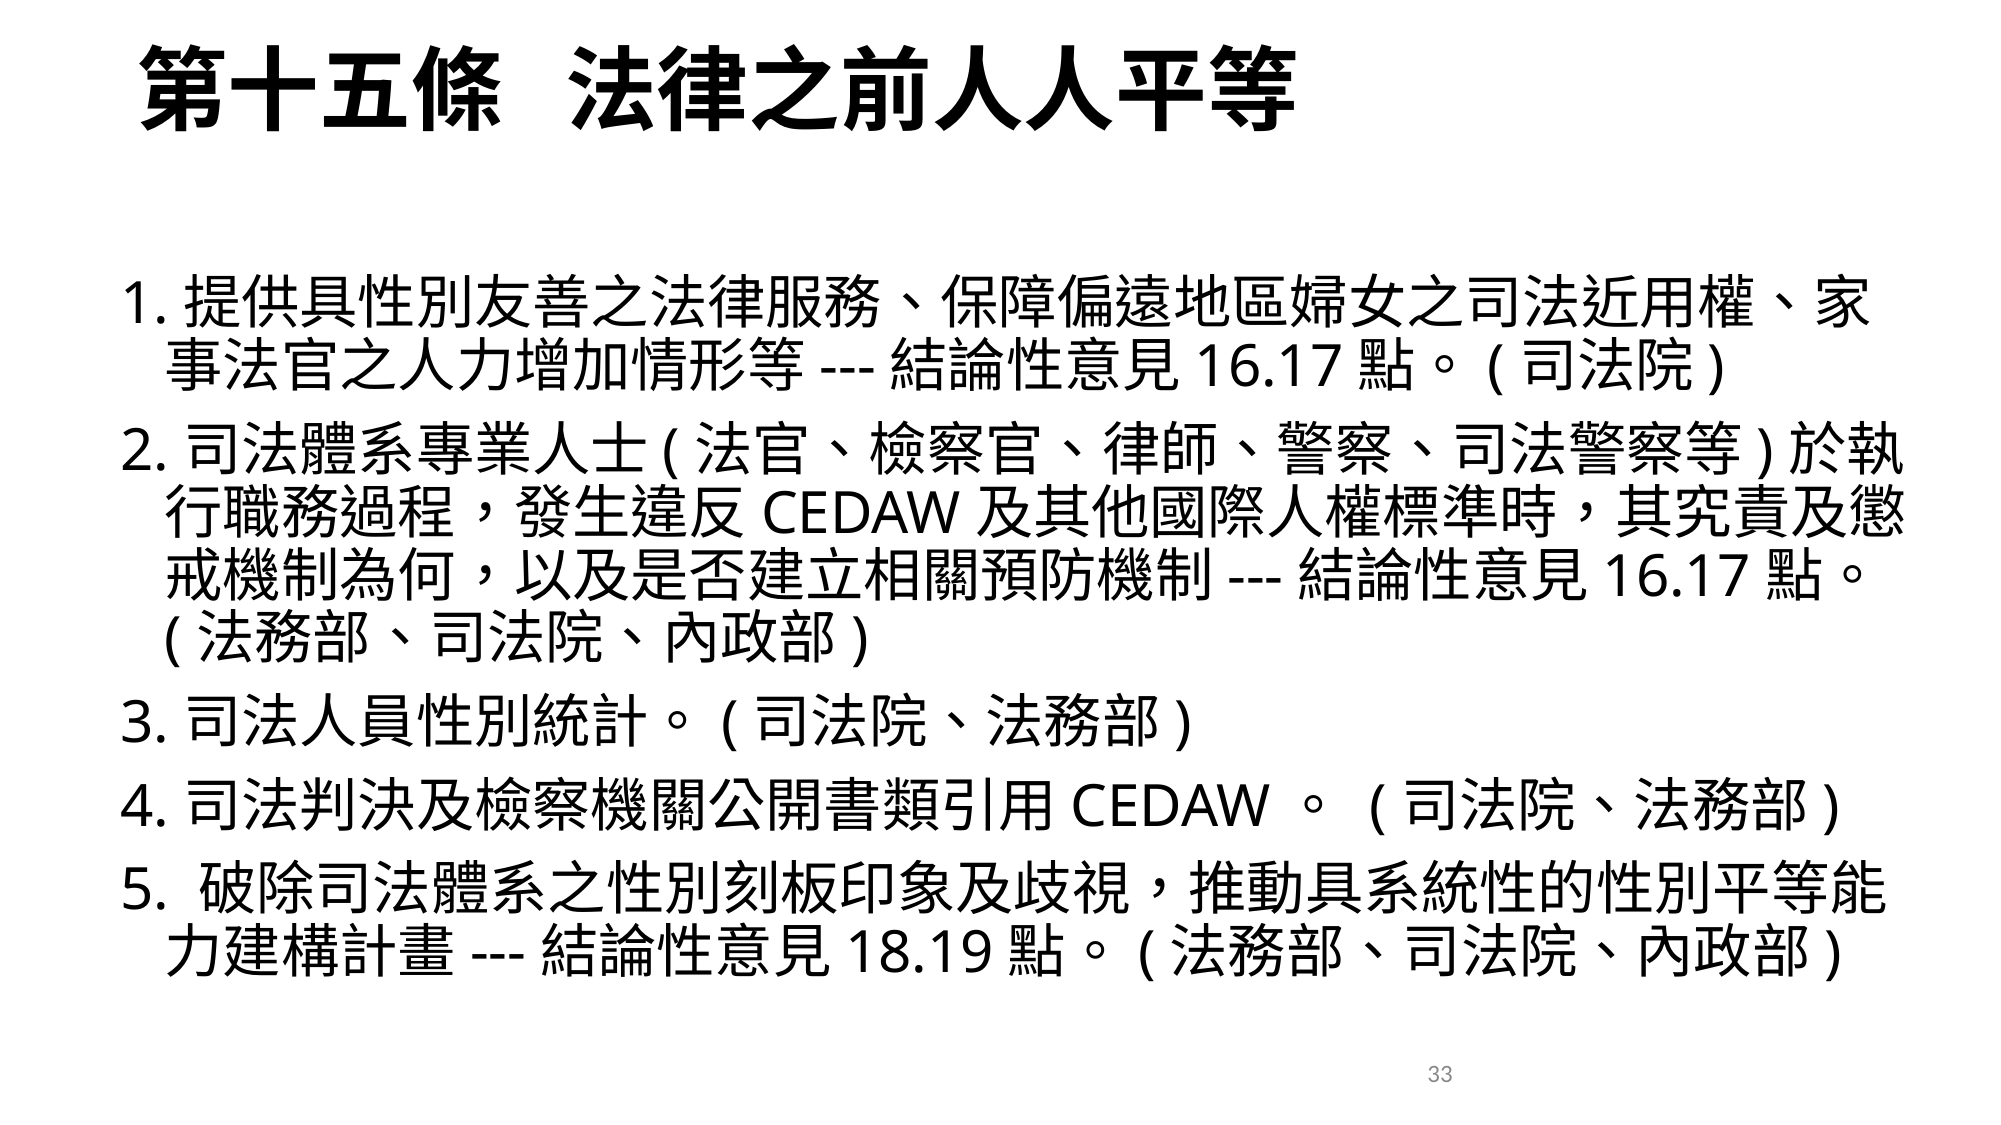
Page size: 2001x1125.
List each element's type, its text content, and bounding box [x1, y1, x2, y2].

title 第十五條 法律之前人人平等 [121, 0, 1924, 203]
text_box 33 [1412, 1042, 1863, 1103]
list 1.提供具性別友善之法律服務、保障偏遠地區婦女之司法近用權、家事法官之人力增加情形等---結論性意見16.17點。(司法院) 2.司法體系專業人士(法官、檢察官、律師、警察、司法警察等)於執行職務過程，發生違反CEDAW及其他國際人權標準時，其究責及懲戒機制為何，以及是否建立相關預防機制---結論性意見16.17點。(法務部、司法院、內政部) 3.司法人員性別統計。(司法院、法務部) 4.司法判決及檢察機關公開書類引用CEDAW。 (司法院、法務部) 5. 破除司法體系之性別刻板印象及歧視，推動具系統性的性別平等能力建構計畫---結論性意見18.19點。(法務部、司法院、內政部) [60, 266, 1940, 1042]
